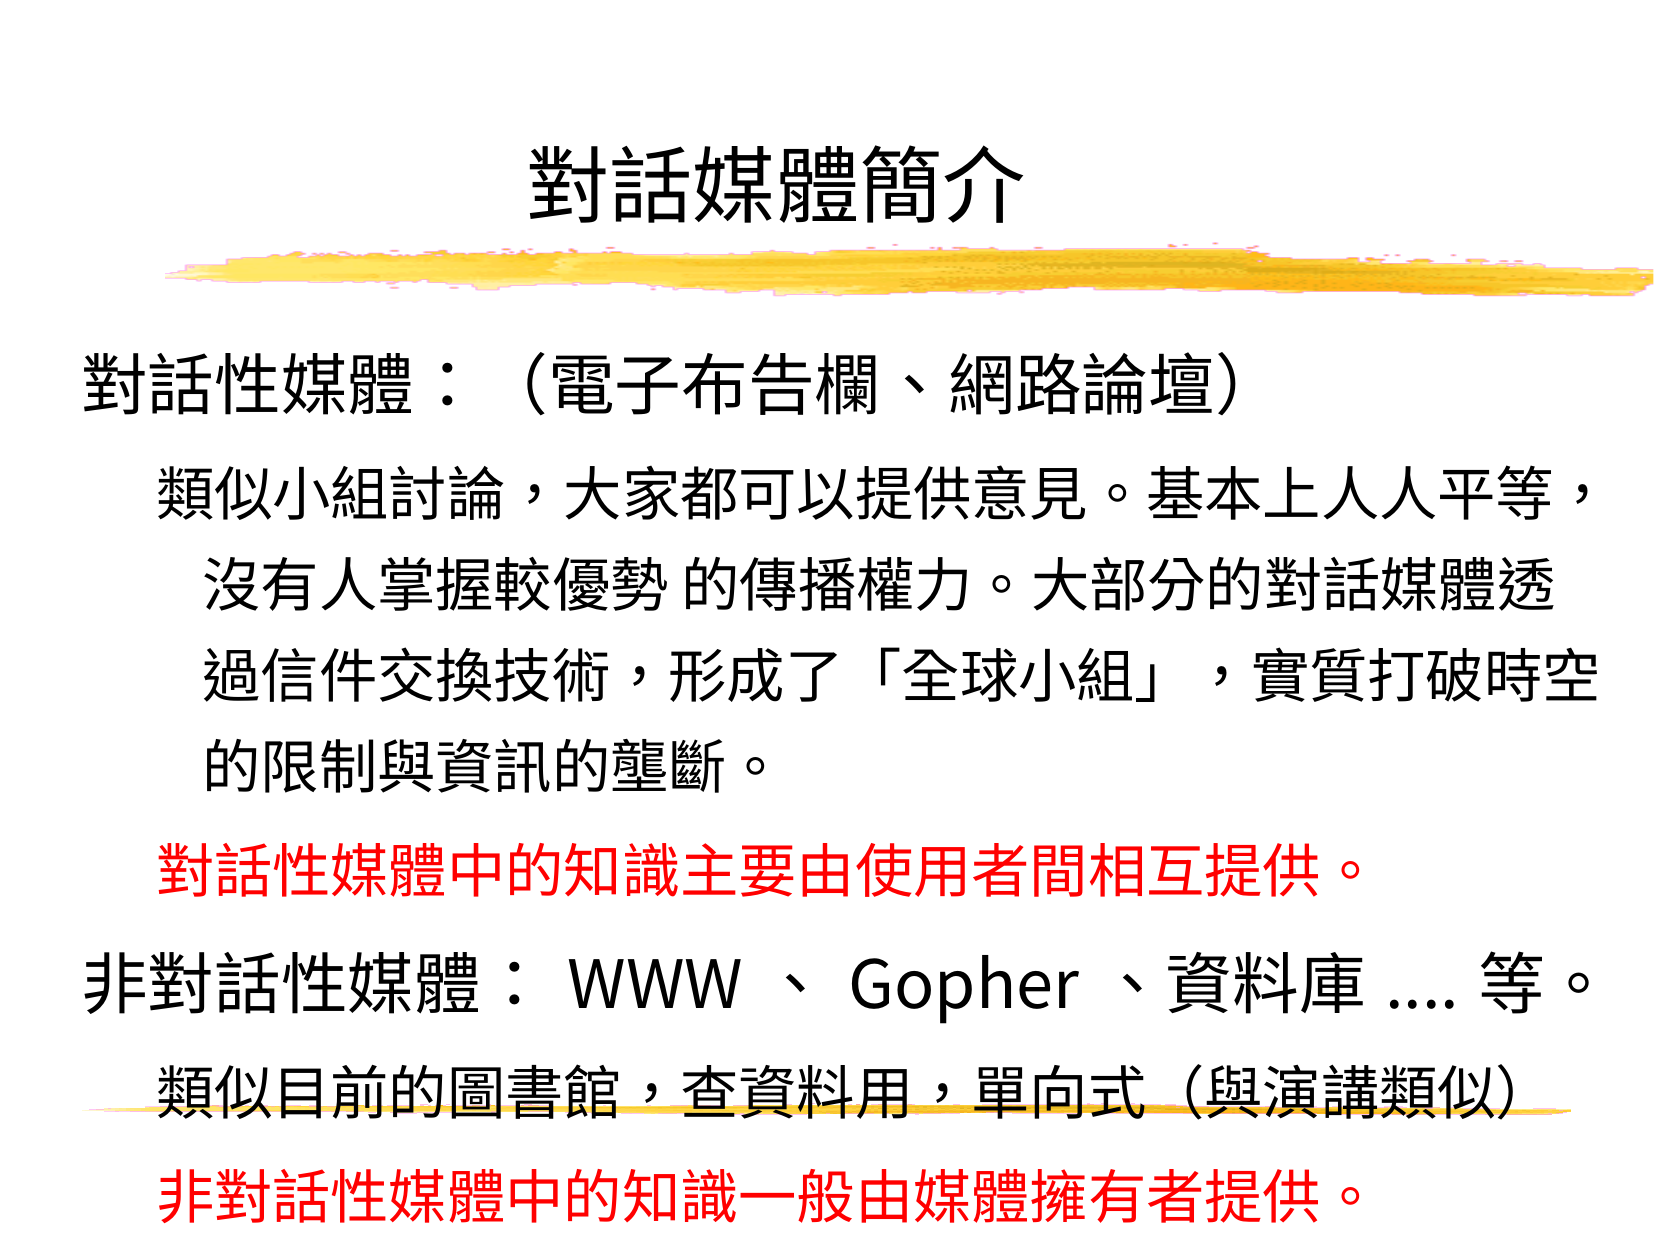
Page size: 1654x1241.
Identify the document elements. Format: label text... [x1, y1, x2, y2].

list 對話性媒體：（電子布告欄、網路論壇） 類似小組討論，大家都可以提供意見。基本上人人平等，沒有人掌握較優勢 的傳播權力。大部分的對話媒體透過信件交換技術，形成了「全球小組」，實質打破時空的限制與資訊的壟斷。 對話性媒體中的知識主要由使用者間相互提供。 非對話性媒體：WWW、Gopher、資料庫....等。 類似目前的圖書館，查資料用，單向式（與演講類似） 非對話性媒體中的知識一般由媒體擁有者提供。 [66, 316, 1619, 1115]
picture [165, 237, 1654, 308]
title 對話媒體簡介 [73, 41, 1479, 249]
